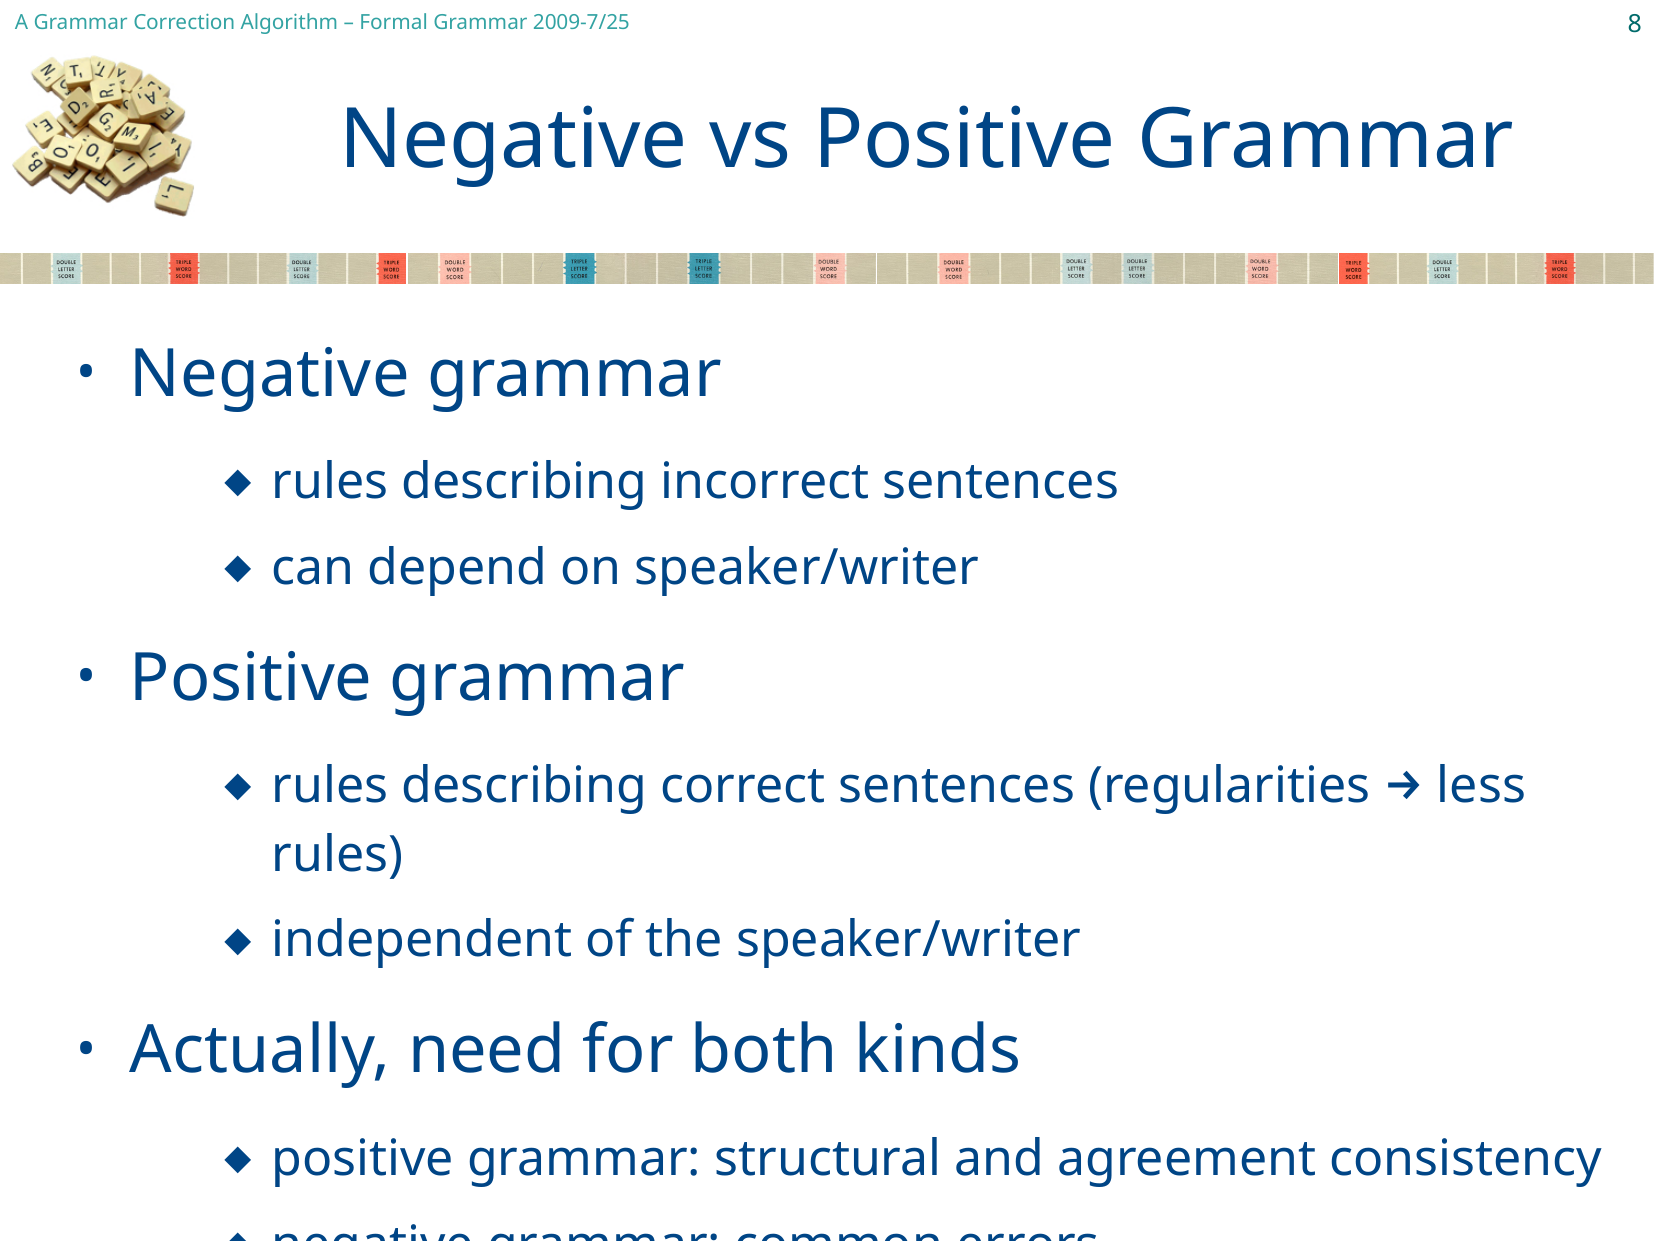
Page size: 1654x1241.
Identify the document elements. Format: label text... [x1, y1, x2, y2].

list Negative grammar rules describing incorrect sentences can depend on speaker/writer Positive grammar rules describing correct sentences (regularities → less rules) independent of the speaker/writer Actually, need for both kinds positive grammar: structural and agreement consistency negative grammar: common errors barbarisms, pleonasms, false friends, ... [59, 324, 1654, 1202]
picture [877, 253, 1338, 284]
picture [408, 253, 876, 284]
picture [11, 53, 195, 219]
title Negative vs Positive Grammar [218, 39, 1636, 232]
picture [0, 253, 406, 284]
picture [1339, 253, 1654, 284]
